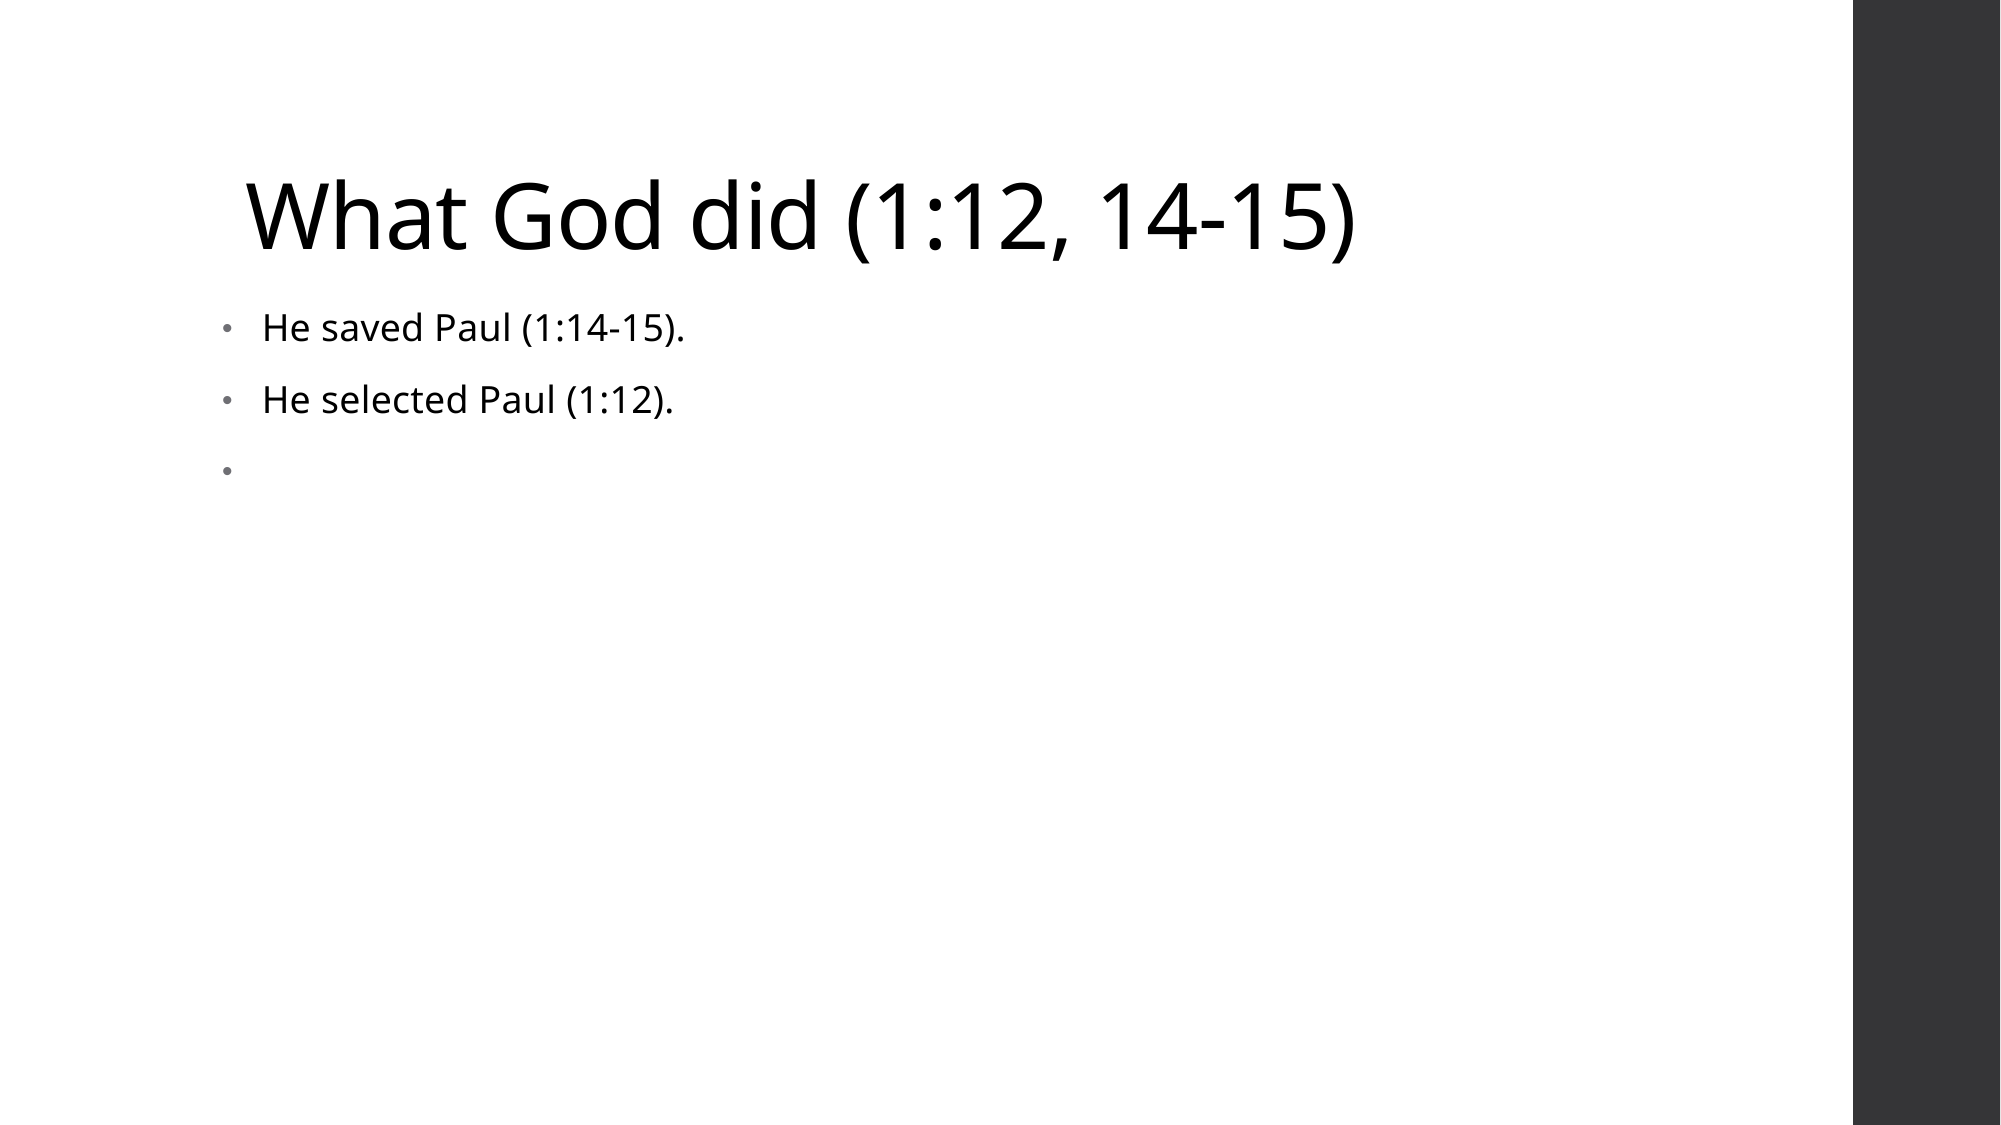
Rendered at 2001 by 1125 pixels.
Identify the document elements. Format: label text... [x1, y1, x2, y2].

title What God did (1:12, 14-15) [206, 60, 1797, 278]
list He saved Paul (1:14-15). He selected Paul (1:12). [206, 299, 1617, 1014]
